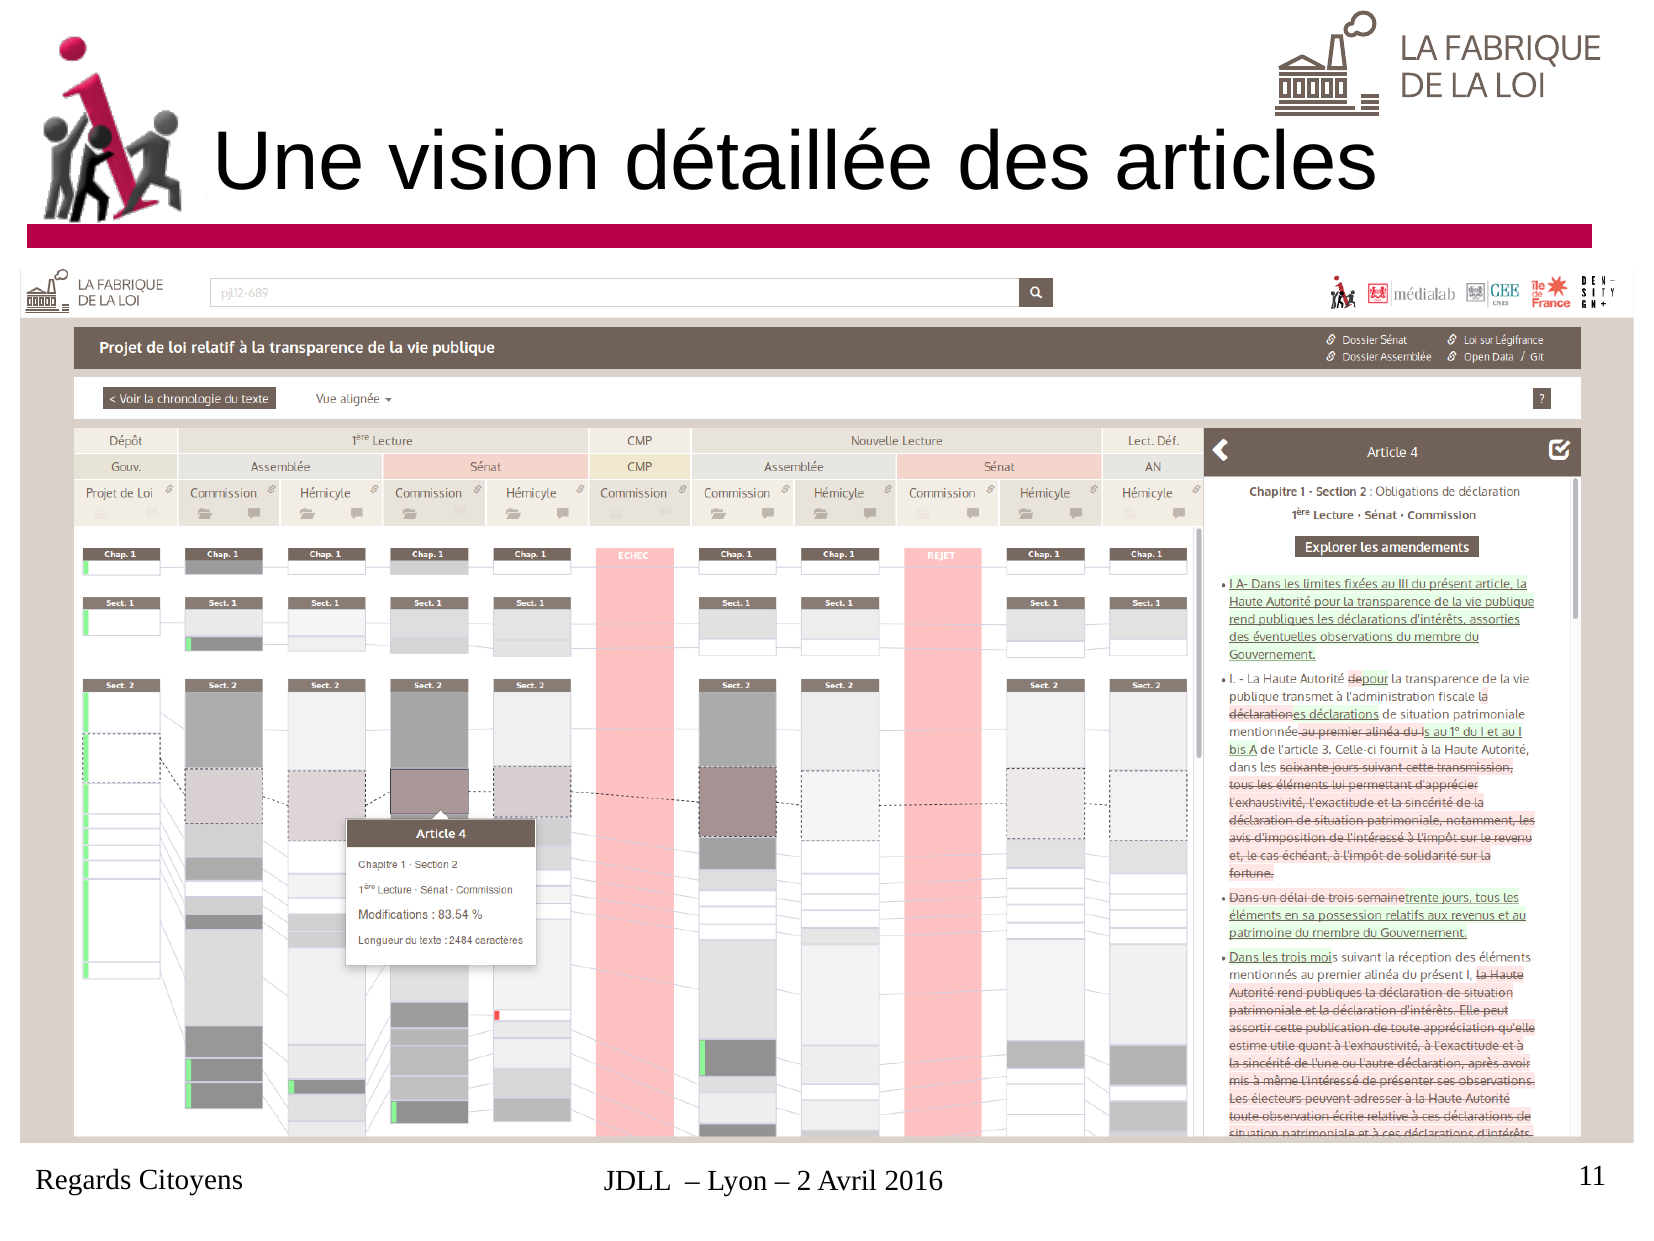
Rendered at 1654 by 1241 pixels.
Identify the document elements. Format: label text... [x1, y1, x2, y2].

title Une vision détaillée des articles [212, 64, 1625, 258]
picture [1264, 5, 1654, 127]
picture [27, 31, 208, 224]
picture [20, 269, 1634, 1143]
